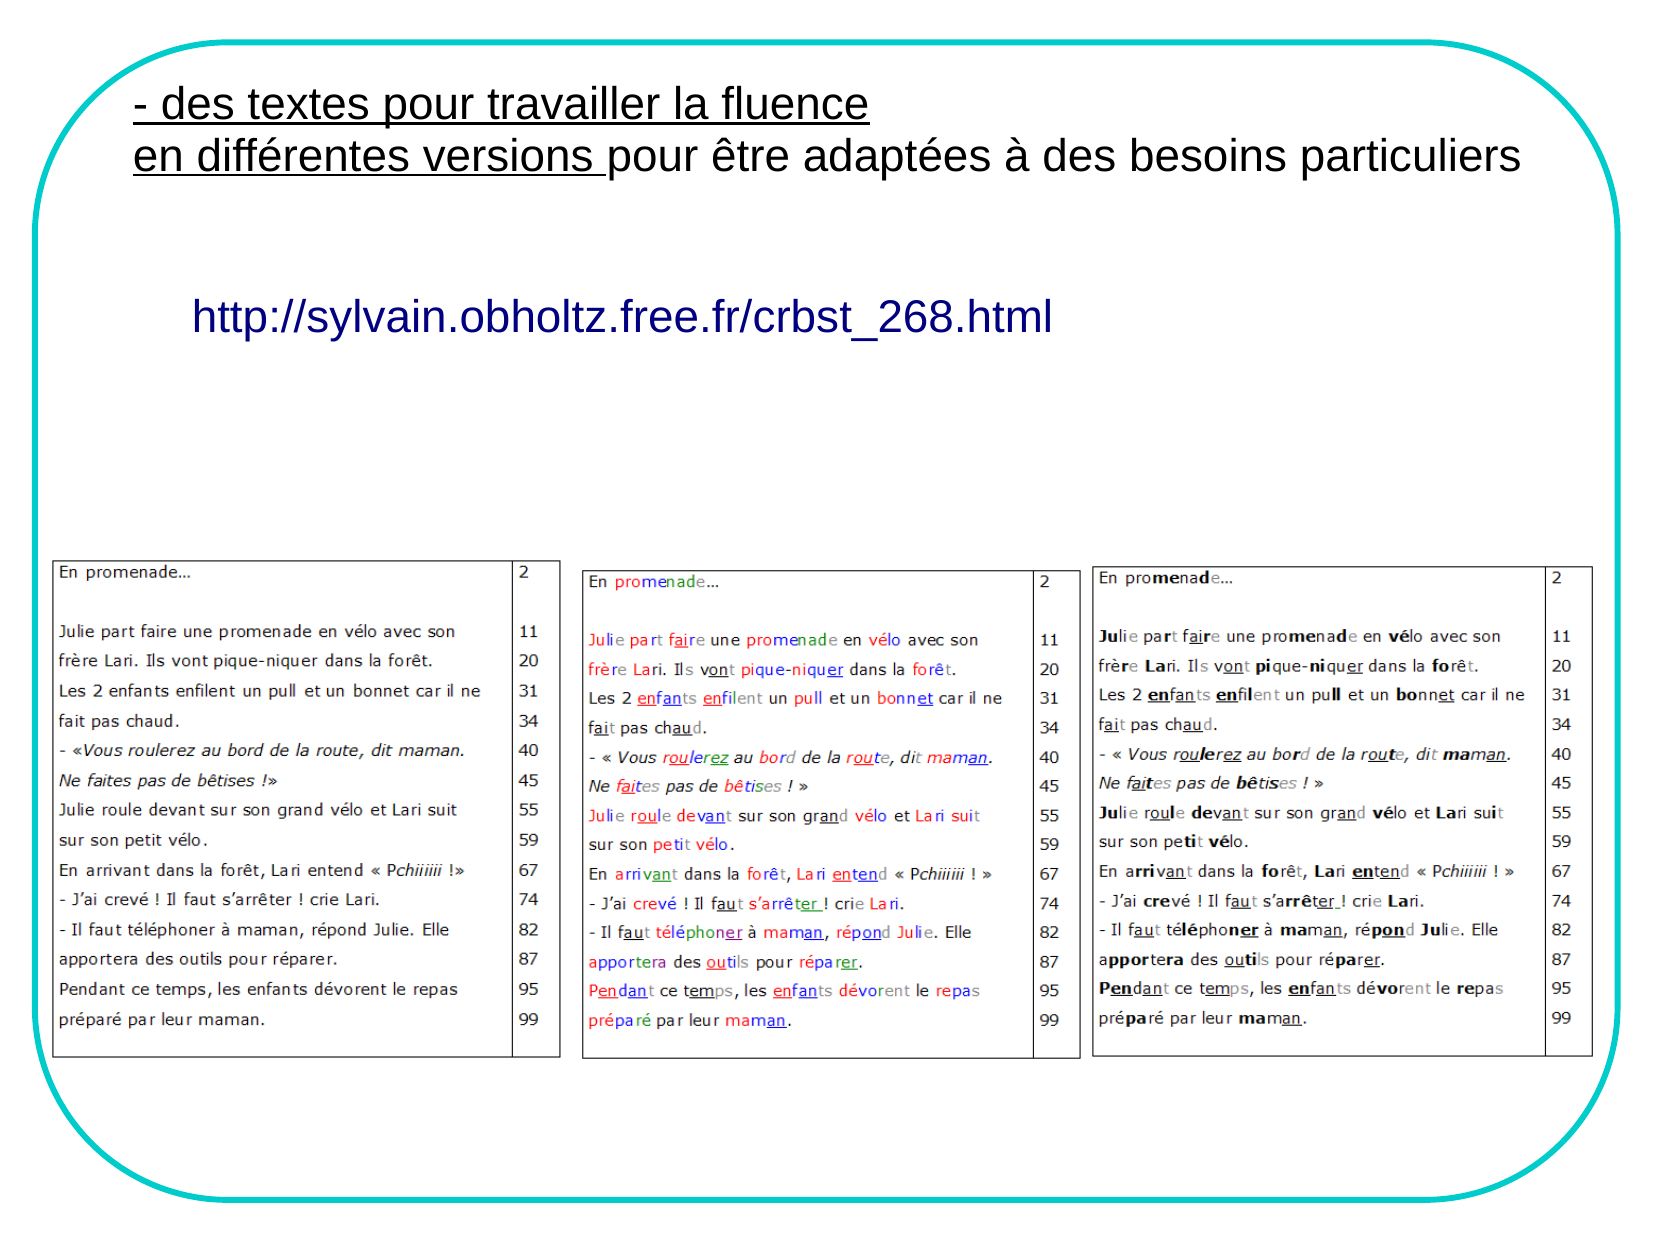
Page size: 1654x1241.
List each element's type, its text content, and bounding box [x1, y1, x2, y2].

text_box http://sylvain.obholtz.free.fr/crbst_268.html [177, 283, 1572, 476]
picture [578, 561, 1595, 1063]
picture [47, 555, 567, 1063]
text_box - des textes pour travailler la fluence en différentes versions pour être adaptées à des besoins particuliers [118, 70, 1560, 189]
text_box [82, 12, 1586, 935]
